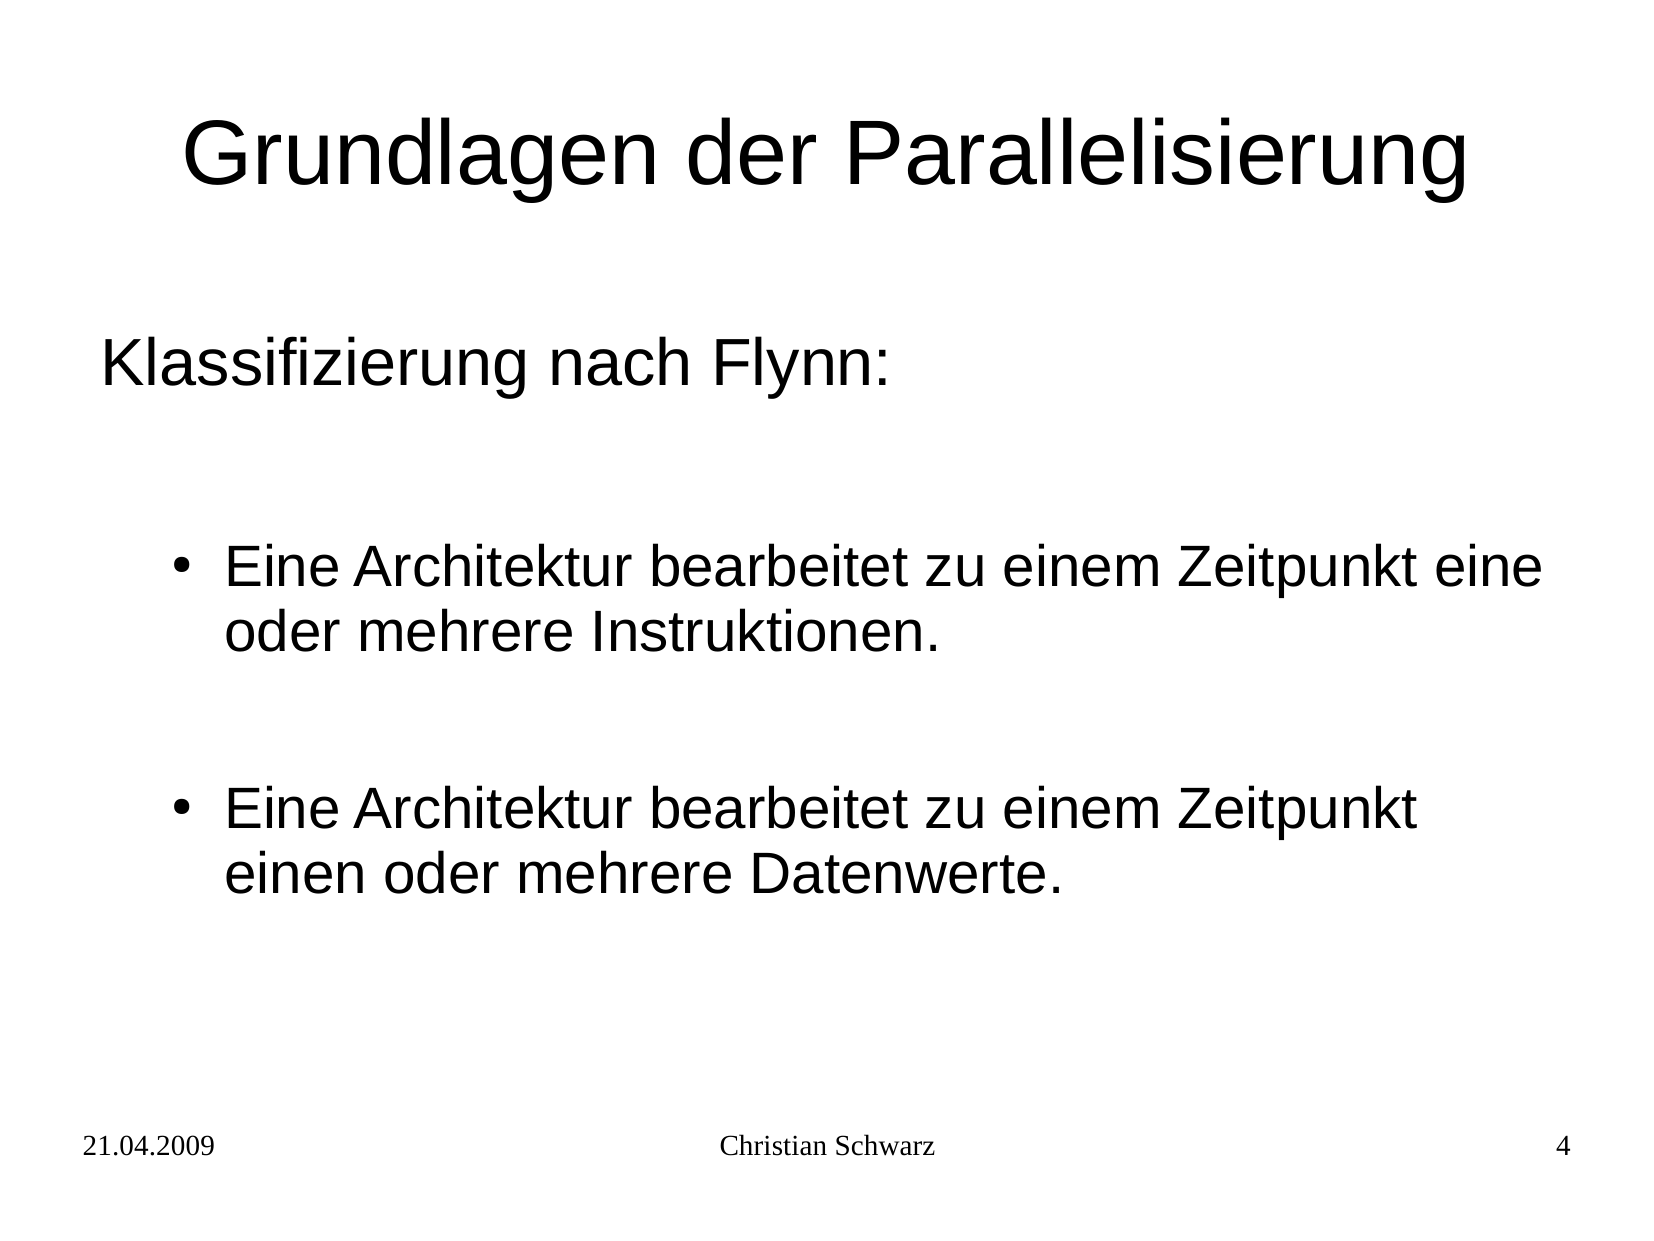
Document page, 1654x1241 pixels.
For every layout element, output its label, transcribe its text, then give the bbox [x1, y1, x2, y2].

title Grundlagen der Parallelisierung [82, 49, 1571, 257]
list Klassifizierung nach Flynn: Eine Architektur bearbeitet zu einem Zeitpunkt eine oder mehrere Instruktionen. Eine Architektur bearbeitet zu einem Zeitpunkt einen oder mehrere Datenwerte. [82, 324, 1571, 1118]
